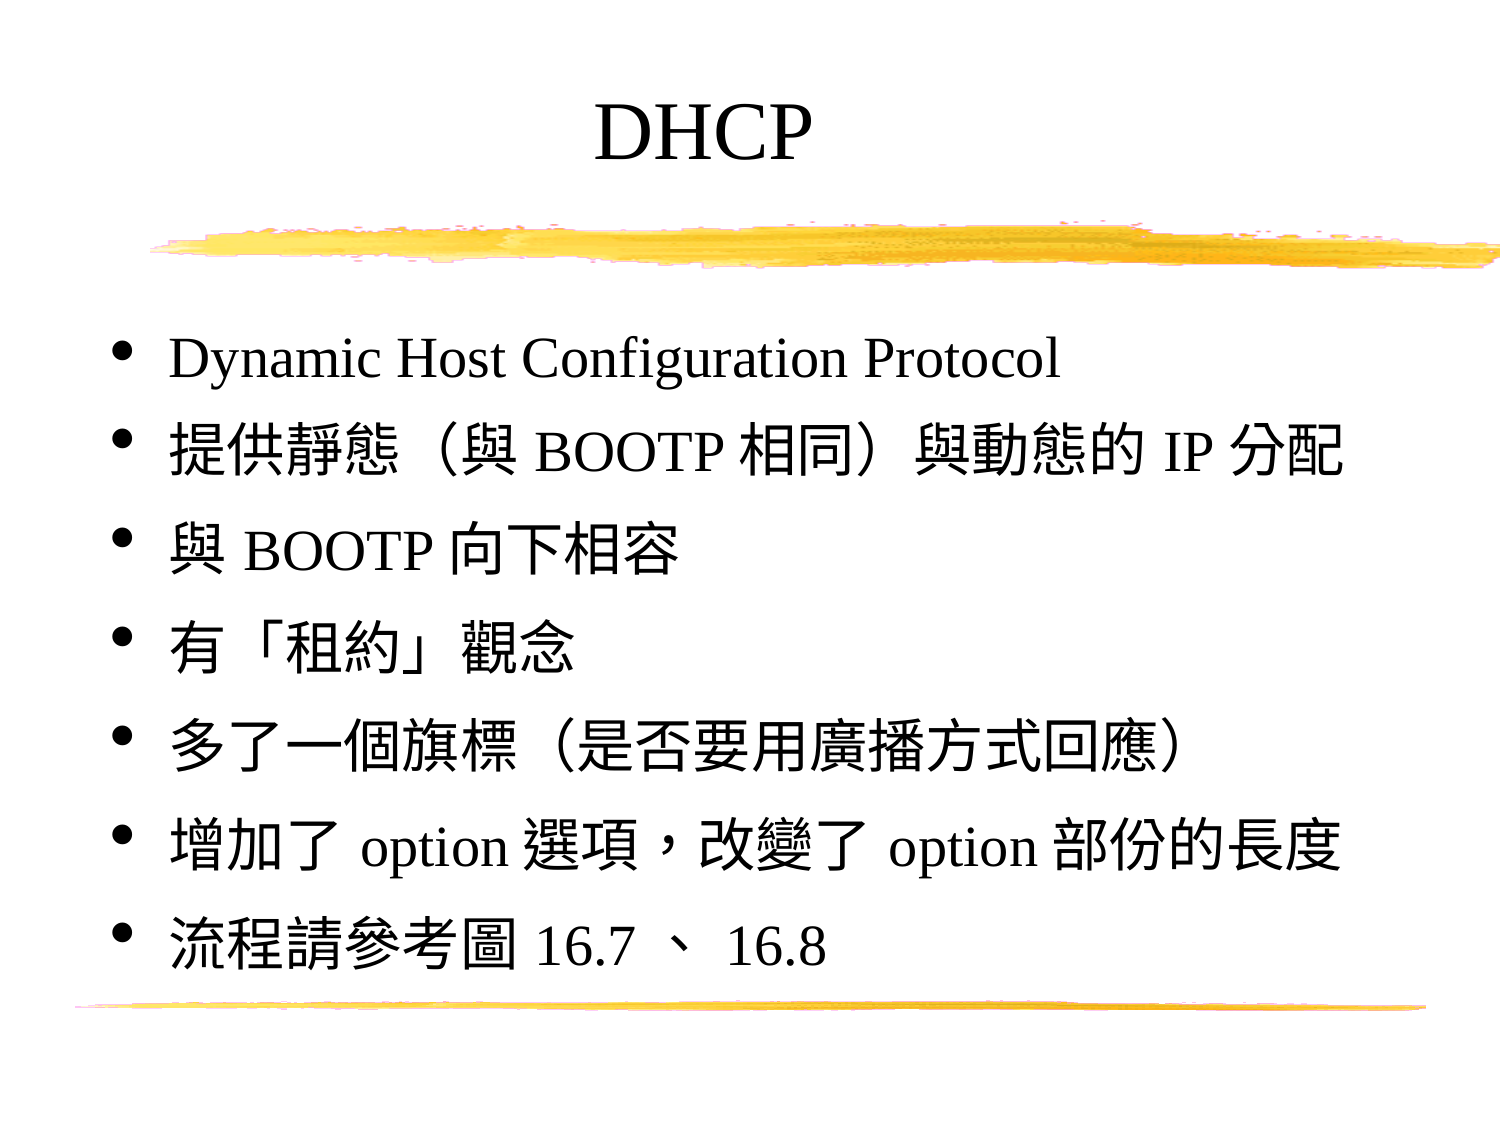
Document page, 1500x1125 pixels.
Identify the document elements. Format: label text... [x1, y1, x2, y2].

title DHCP [66, 44, 1342, 218]
list Dynamic Host Configuration Protocol 提供靜態（與BOOTP相同）與動態的IP分配 與BOOTP向下相容 有「租約」觀念 多了一個旗標（是否要用廣播方式回應） 增加了option選項，改變了option部份的長度 流程請參考圖16.7、16.8 [112, 324, 1388, 986]
picture [150, 215, 1500, 279]
picture [75, 999, 1426, 1013]
